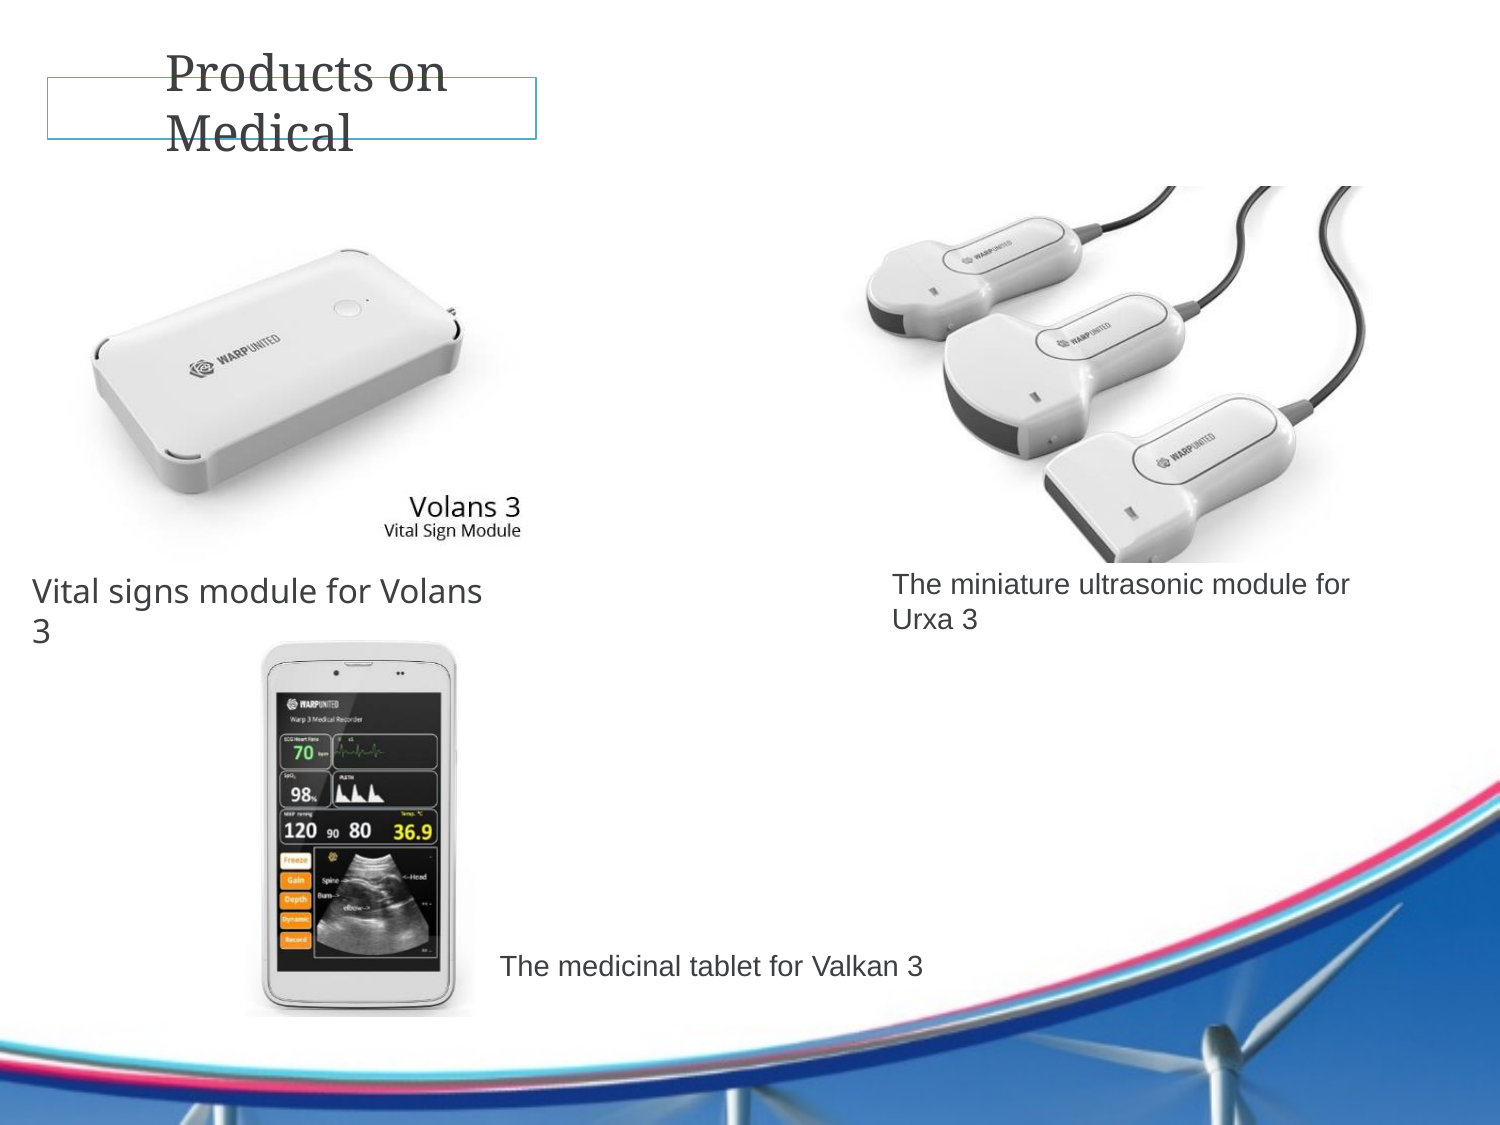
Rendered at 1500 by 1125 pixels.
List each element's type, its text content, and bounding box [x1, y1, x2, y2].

text_box Products on Medical [61, 33, 553, 169]
text_box The medicinal tablet for Valkan 3 [499, 941, 930, 989]
text_box The miniature ultrasonic module for Urxa 3 [891, 583, 1354, 618]
picture [0, 0, 1500, 1125]
text_box Vital signs module for Volans 3 [17, 562, 507, 658]
